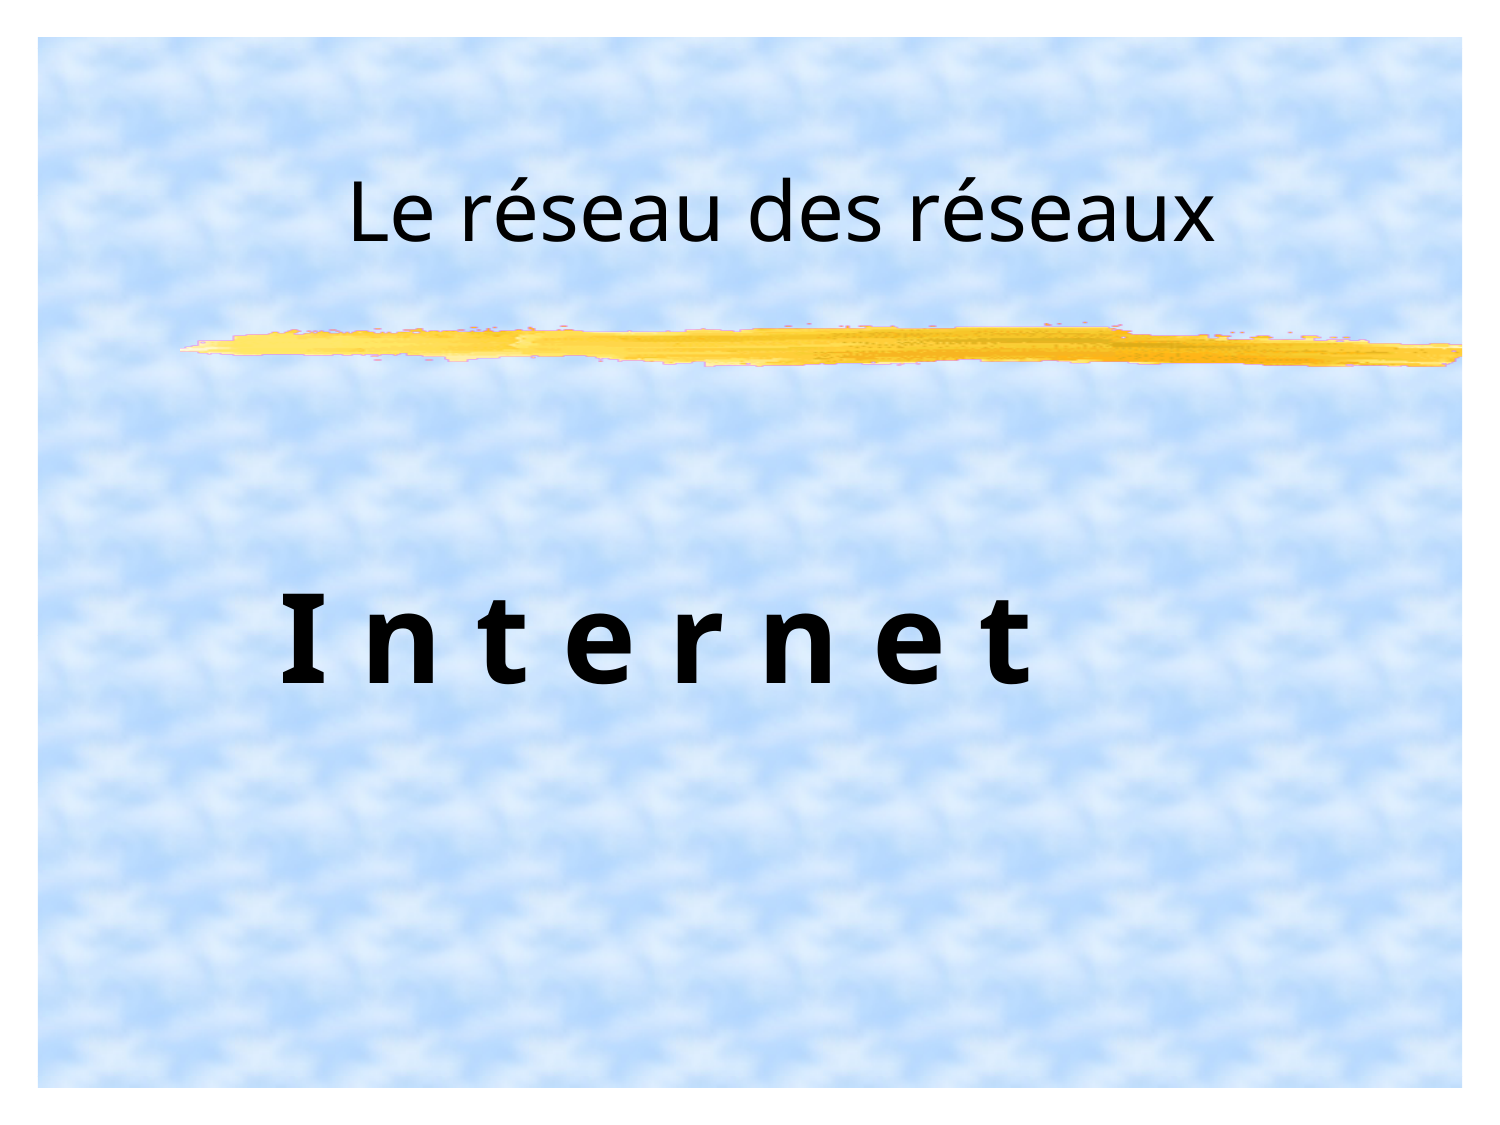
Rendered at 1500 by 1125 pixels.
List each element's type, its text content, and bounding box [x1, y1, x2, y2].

subtitle Le réseau des réseaux [265, 111, 1263, 308]
picture [37, 37, 1463, 1088]
title I n t e r n e t [264, 550, 1253, 719]
